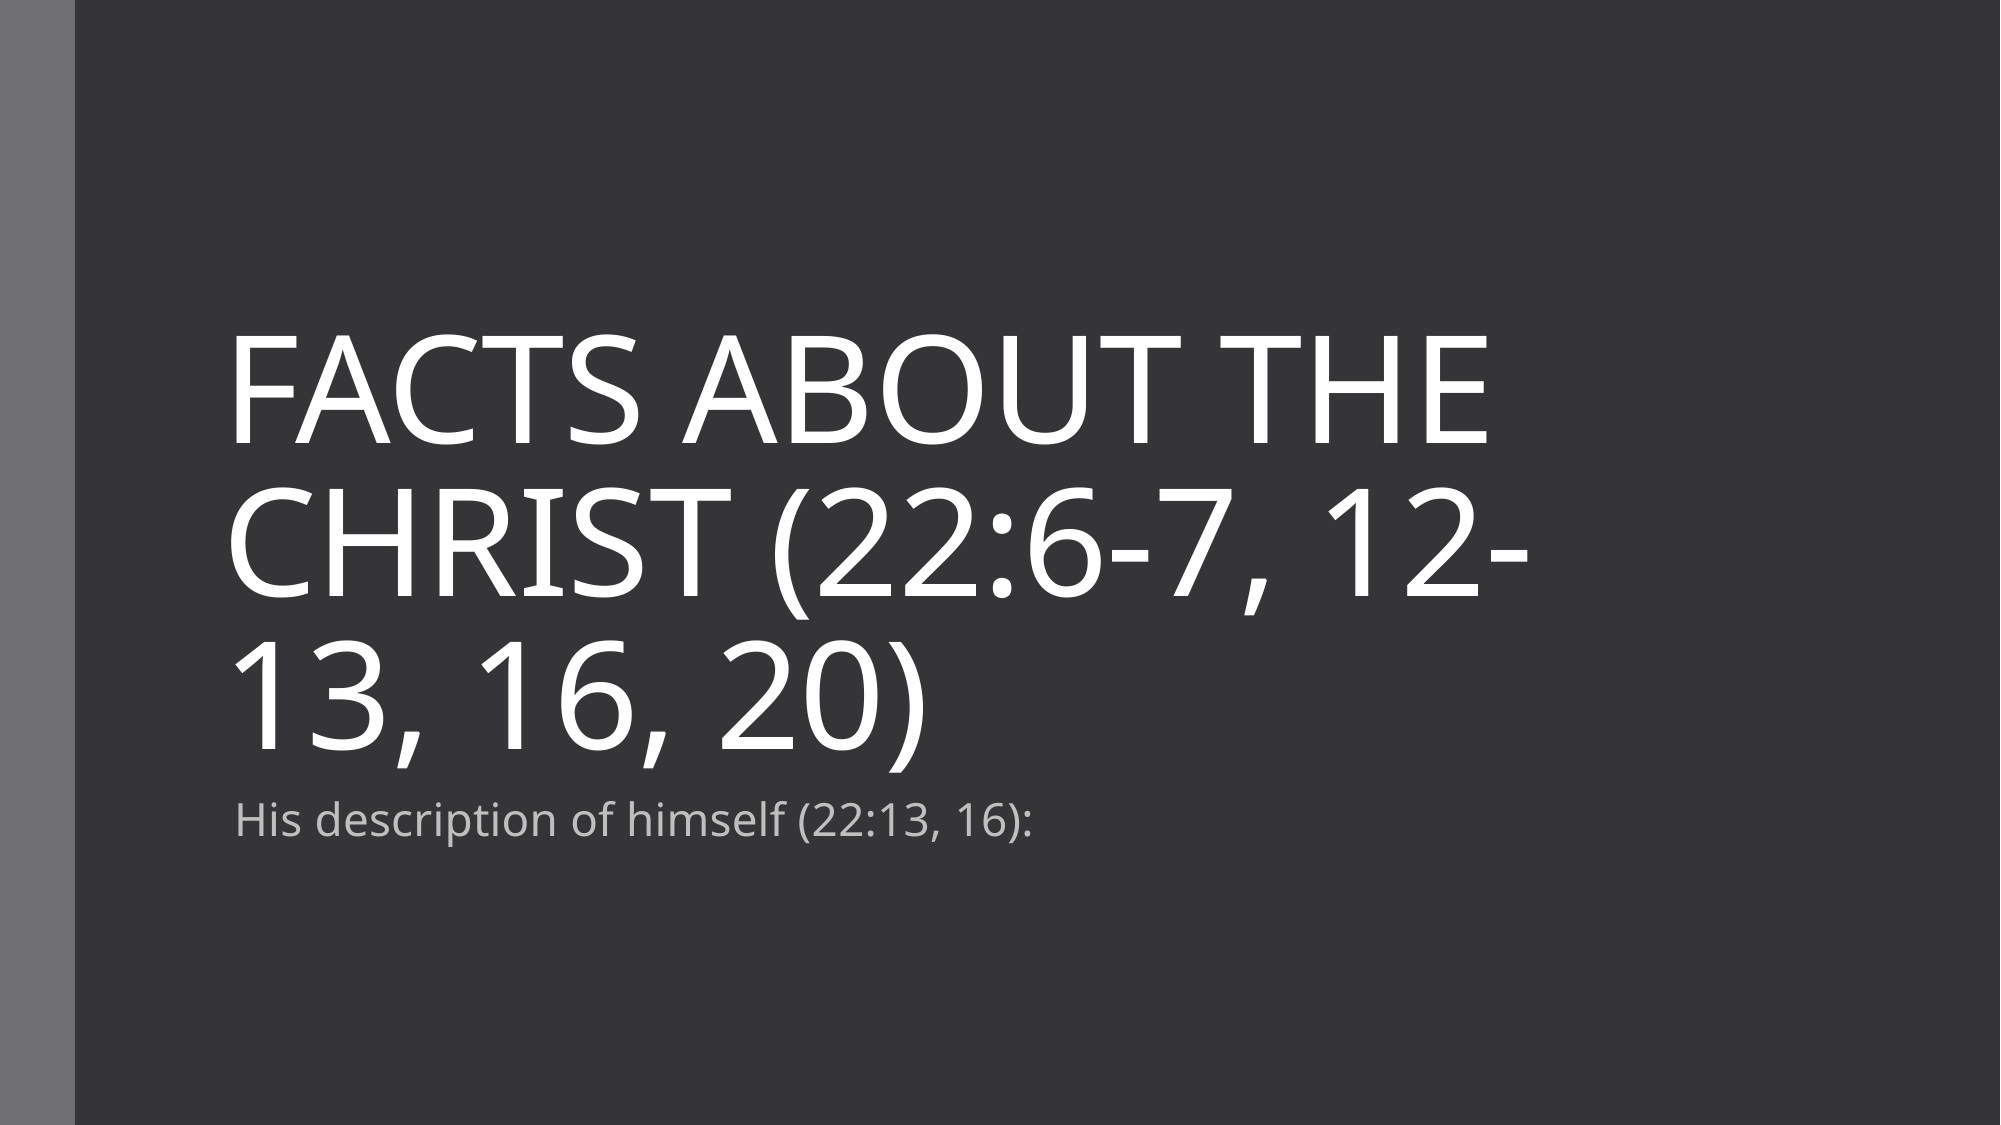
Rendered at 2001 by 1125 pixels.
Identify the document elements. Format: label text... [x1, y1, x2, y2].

subtitle His description of himself (22:13, 16): [206, 787, 1752, 1066]
title FACTS ABOUT THE CHRIST (22:6-7, 12-13, 16, 20) [206, 124, 1752, 787]
